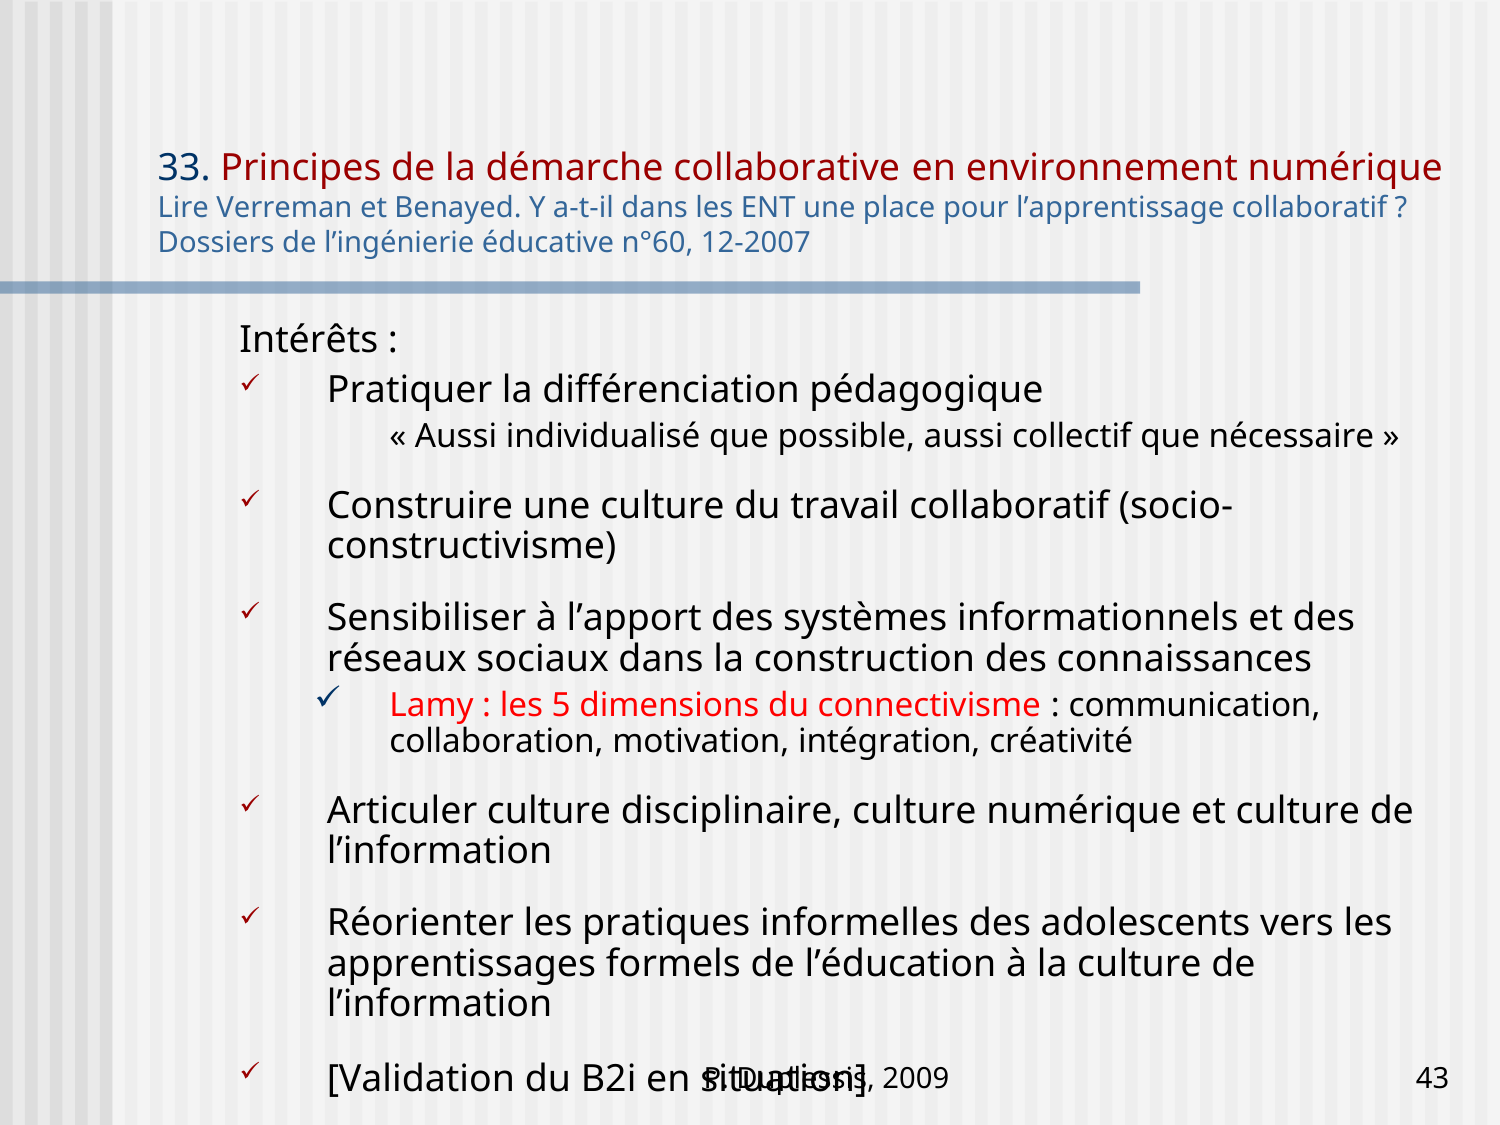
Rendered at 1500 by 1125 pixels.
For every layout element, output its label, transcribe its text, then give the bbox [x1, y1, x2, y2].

list Intérêts : Pratiquer la différenciation pédagogique « Aussi individualisé que possible, aussi collectif que nécessaire » Construire une culture du travail collaboratif (socio-constructivisme) Sensibiliser à l’apport des systèmes informationnels et des réseaux sociaux dans la construction des connaissances Lamy : les 5 dimensions du connectivisme : communication, collaboration, motivation, intégration, créativité Articuler culture disciplinaire, culture numérique et culture de l’information Réorienter les pratiques informelles des adolescents vers les apprentissages formels de l’éducation à la culture de l’information [Validation du B2i en situation] [149, 312, 1481, 1125]
title 33. Principes de la démarche collaborative en environnement numérique Lire Verreman et Benayed. Y a-t-il dans les ENT une place pour l’apprentissage collaboratif ? Dossiers de l’ingénierie éducative n°60, 12-2007 [142, 131, 1482, 267]
